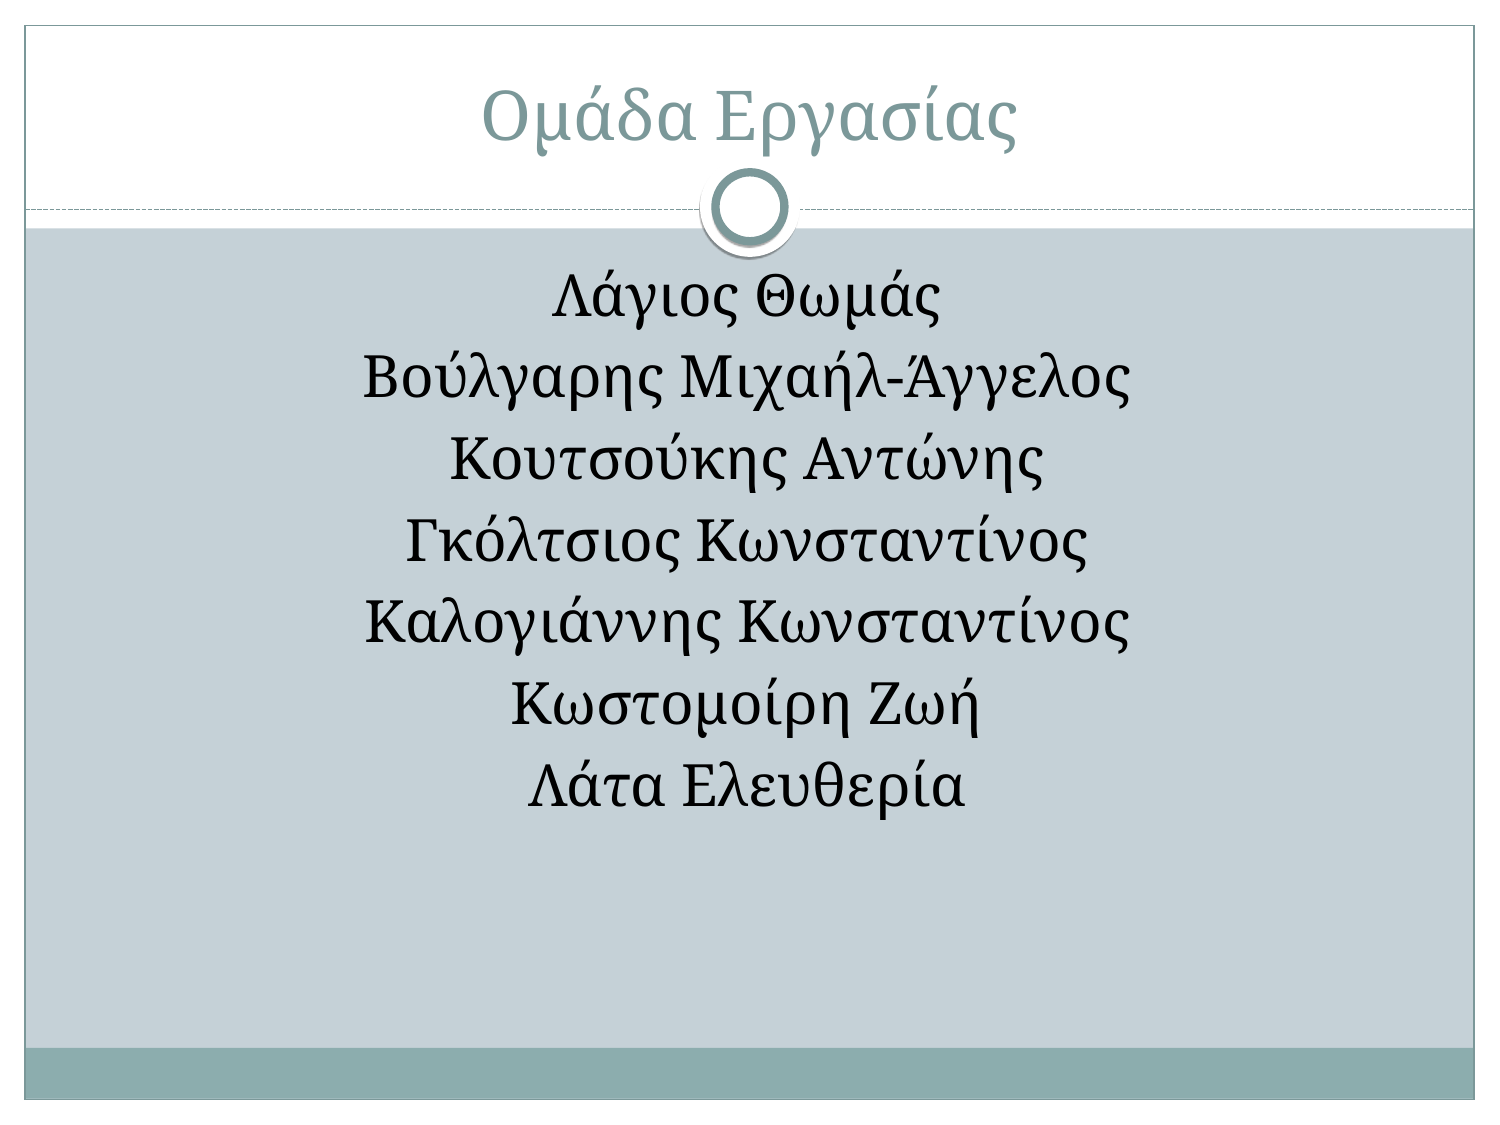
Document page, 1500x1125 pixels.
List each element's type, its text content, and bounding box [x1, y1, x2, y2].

list Λάγιος Θωμάς Βούλγαρης Μιχαήλ-Άγγελος Κουτσούκης Αντώνης Γκόλτσιος Κωνσταντίνος Καλογιάννης Κωνσταντίνος Κωστομοίρη Ζωή Λάτα Ελευθερία [49, 250, 1445, 1001]
title Ομάδα Εργασίας [49, 37, 1450, 162]
